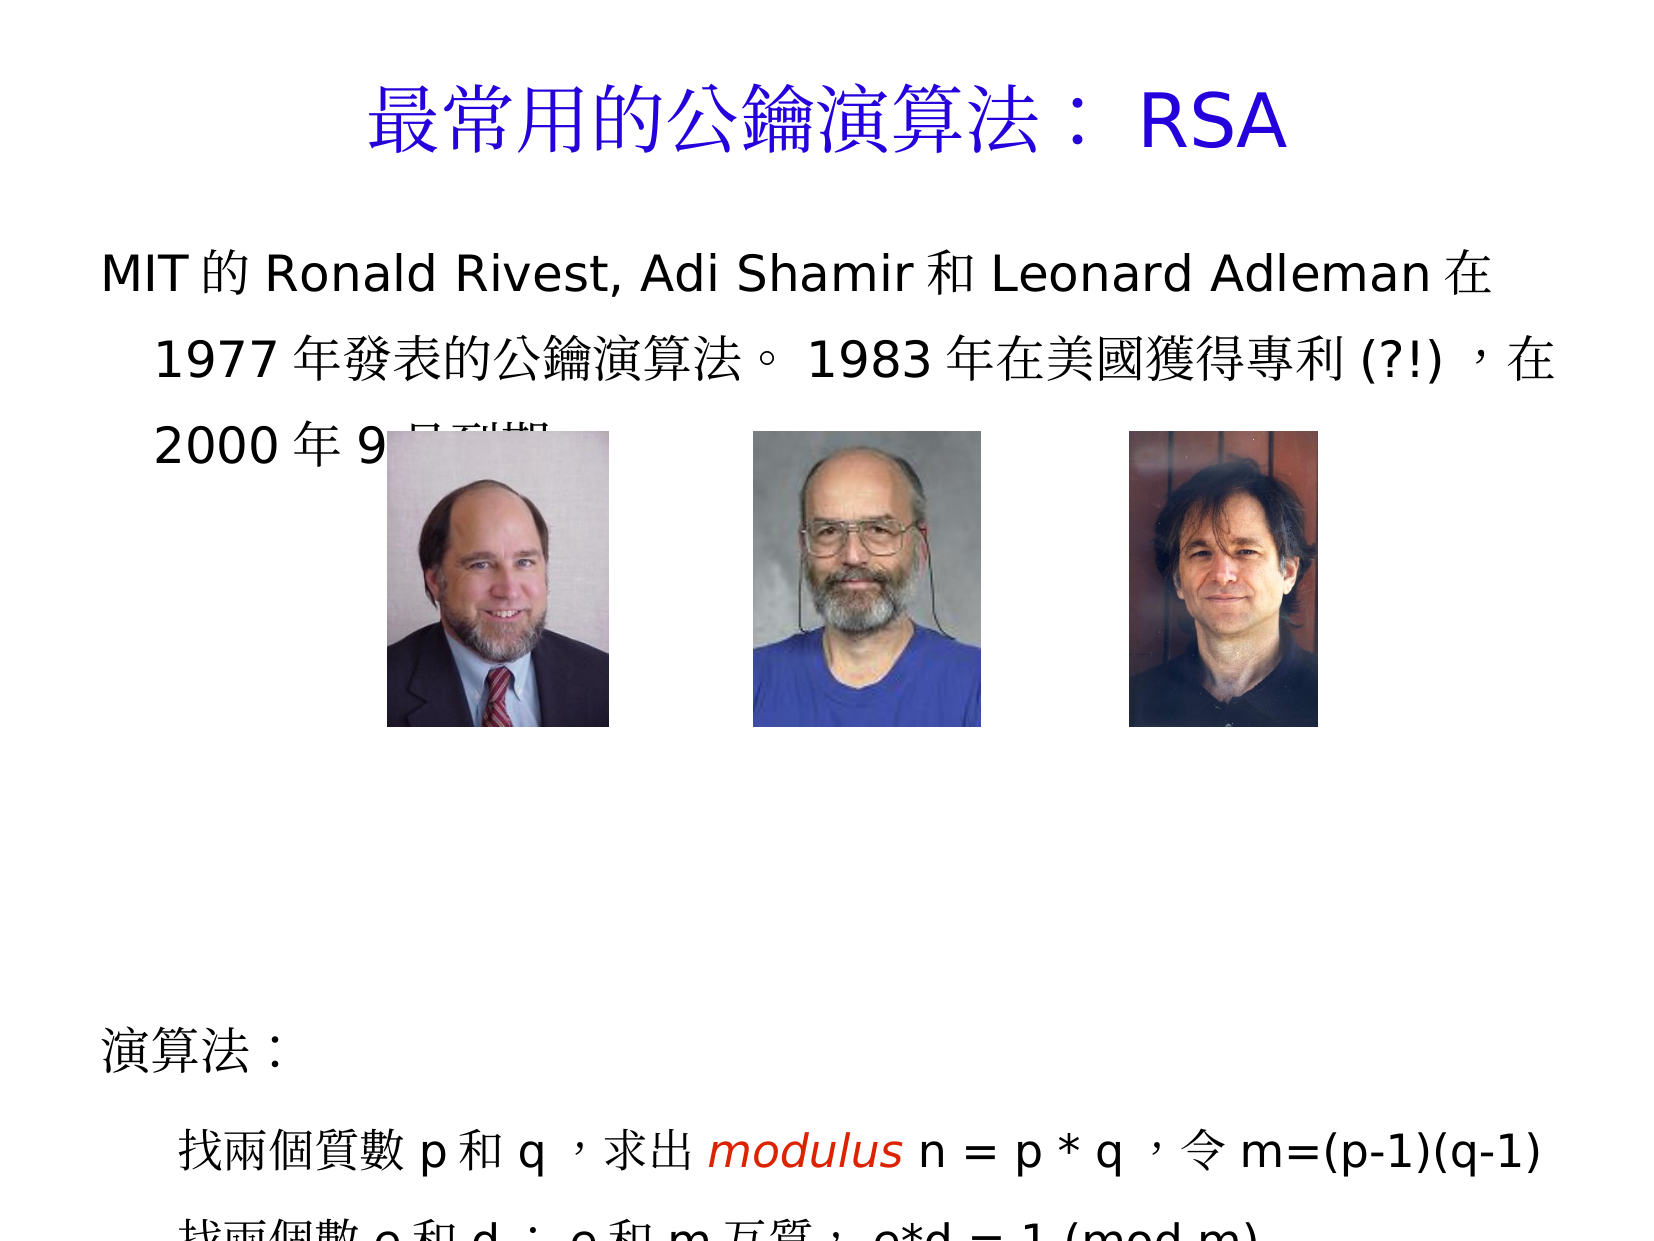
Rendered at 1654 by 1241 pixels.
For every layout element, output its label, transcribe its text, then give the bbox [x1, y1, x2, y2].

picture [753, 431, 981, 727]
list MIT的Ronald Rivest, Adi Shamir和Leonard Adleman在1977年發表的公鑰演算法。1983年在美國獲得專利(?!)，在2000年9月到期。 演算法： 找兩個質數p和q，求出modulus n = p * q，令m=(p-1)(q-1) 找兩個數e和d：e和m互質，e*d = 1 (mod m) 公鑰=(n,e)，私鑰=(n,d) [82, 219, 1571, 1109]
picture [387, 431, 609, 727]
title 最常用的公鑰演算法：RSA [82, 49, 1571, 182]
picture [1129, 431, 1318, 727]
